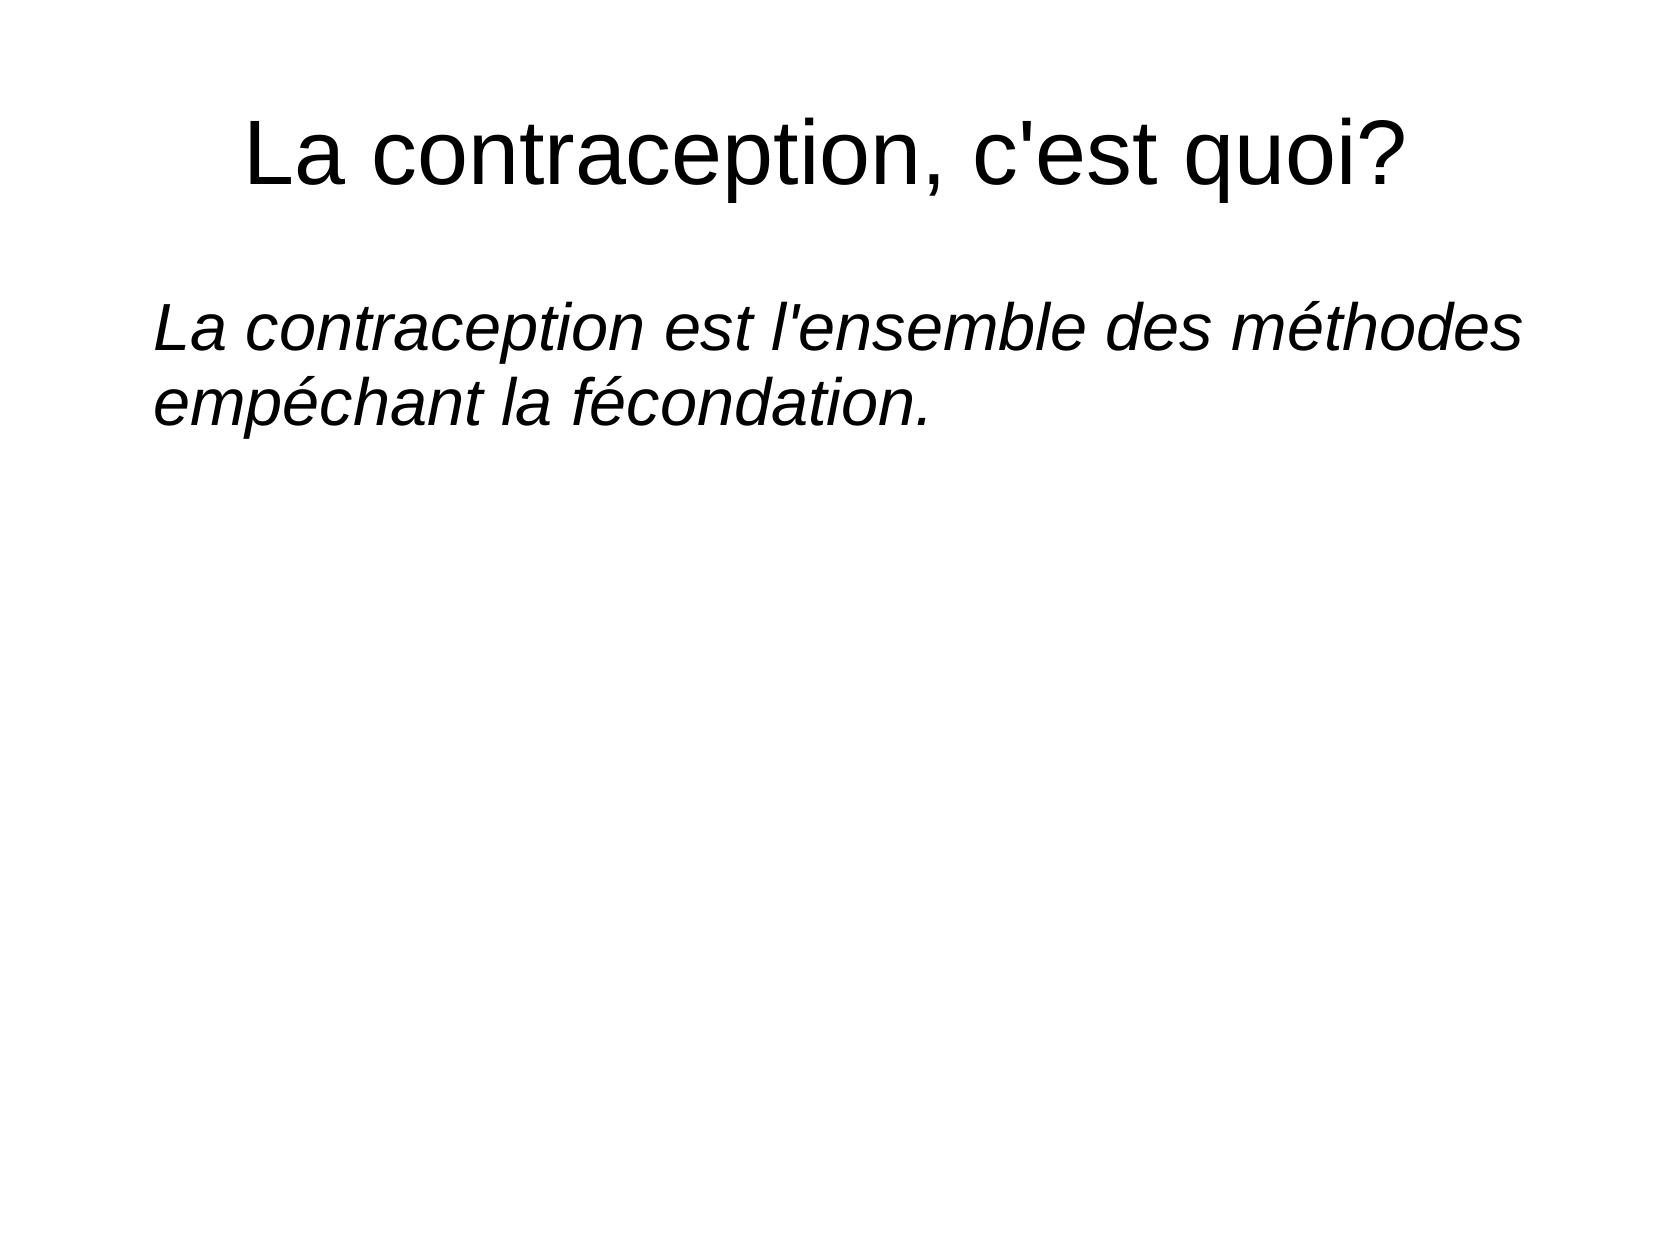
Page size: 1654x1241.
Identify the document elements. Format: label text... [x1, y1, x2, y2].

list La contraception est l'ensemble des méthodes empéchant la fécondation. [82, 290, 1571, 1010]
title La contraception, c'est quoi? [82, 49, 1571, 257]
